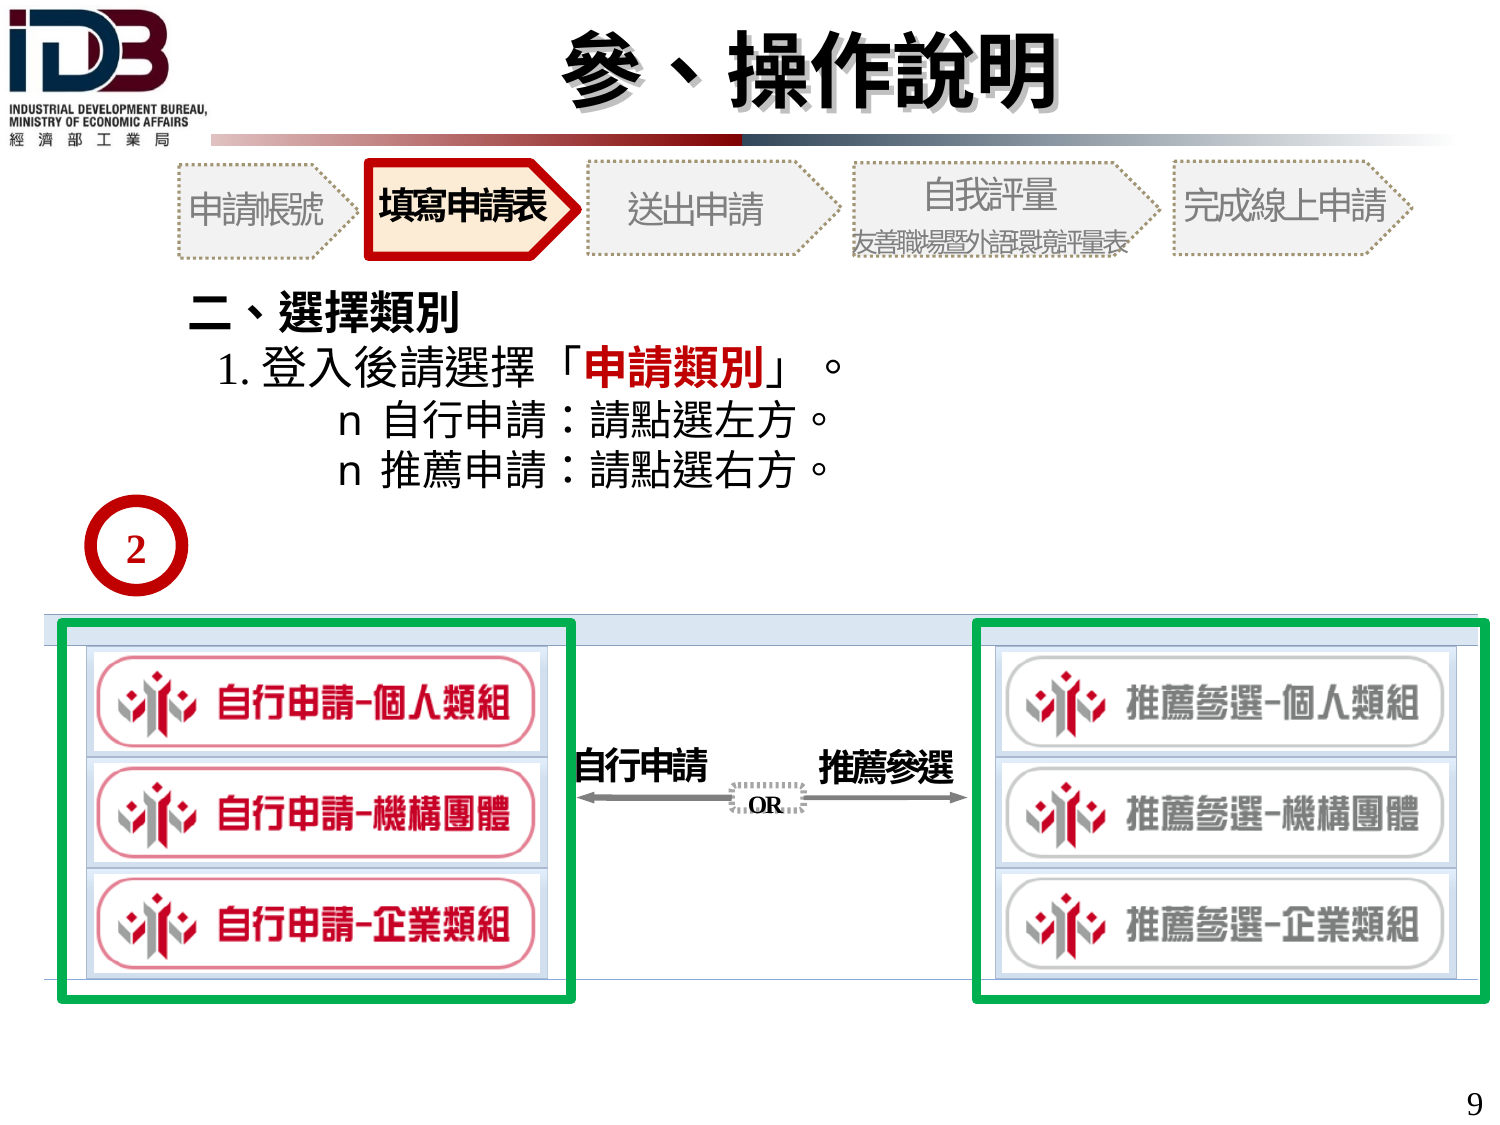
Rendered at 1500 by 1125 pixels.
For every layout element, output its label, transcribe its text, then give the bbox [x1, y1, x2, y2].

text_box 參、操作說明 [136, 10, 1483, 153]
text_box 二、選擇類別 1.登入後請選擇「申請類別」。 自行申請：請點選左方。 推薦申請：請點選右方。 [172, 276, 1329, 574]
text_box 推薦參選 [847, 757, 855, 778]
picture [44, 609, 1478, 1015]
text_box O R [752, 798, 761, 811]
text_box O R [731, 785, 804, 811]
text_box [1174, 161, 1378, 173]
text_box 自行申請 [576, 755, 720, 784]
text_box 送出申請 [572, 171, 820, 254]
text_box 2 [90, 500, 183, 591]
text_box 申請帳號 [133, 176, 381, 260]
text_box 推薦參選 [891, 757, 909, 762]
text_box [588, 161, 805, 171]
text_box 自我評量 友善職場暨外語環境評量表 [845, 171, 1135, 254]
text_box [179, 164, 324, 176]
text_box [820, 186, 842, 230]
text_box [854, 162, 1122, 171]
text_box 推薦參選 [807, 757, 966, 786]
text_box 自我評量 友善職場暨外語環境評量表 [933, 240, 974, 252]
text_box [368, 162, 541, 173]
text_box 完成線上申請 [1135, 173, 1437, 256]
picture [981, 627, 1478, 995]
text_box 填寫申請表 [340, 173, 588, 256]
text_box 自行申請 [561, 755, 566, 784]
